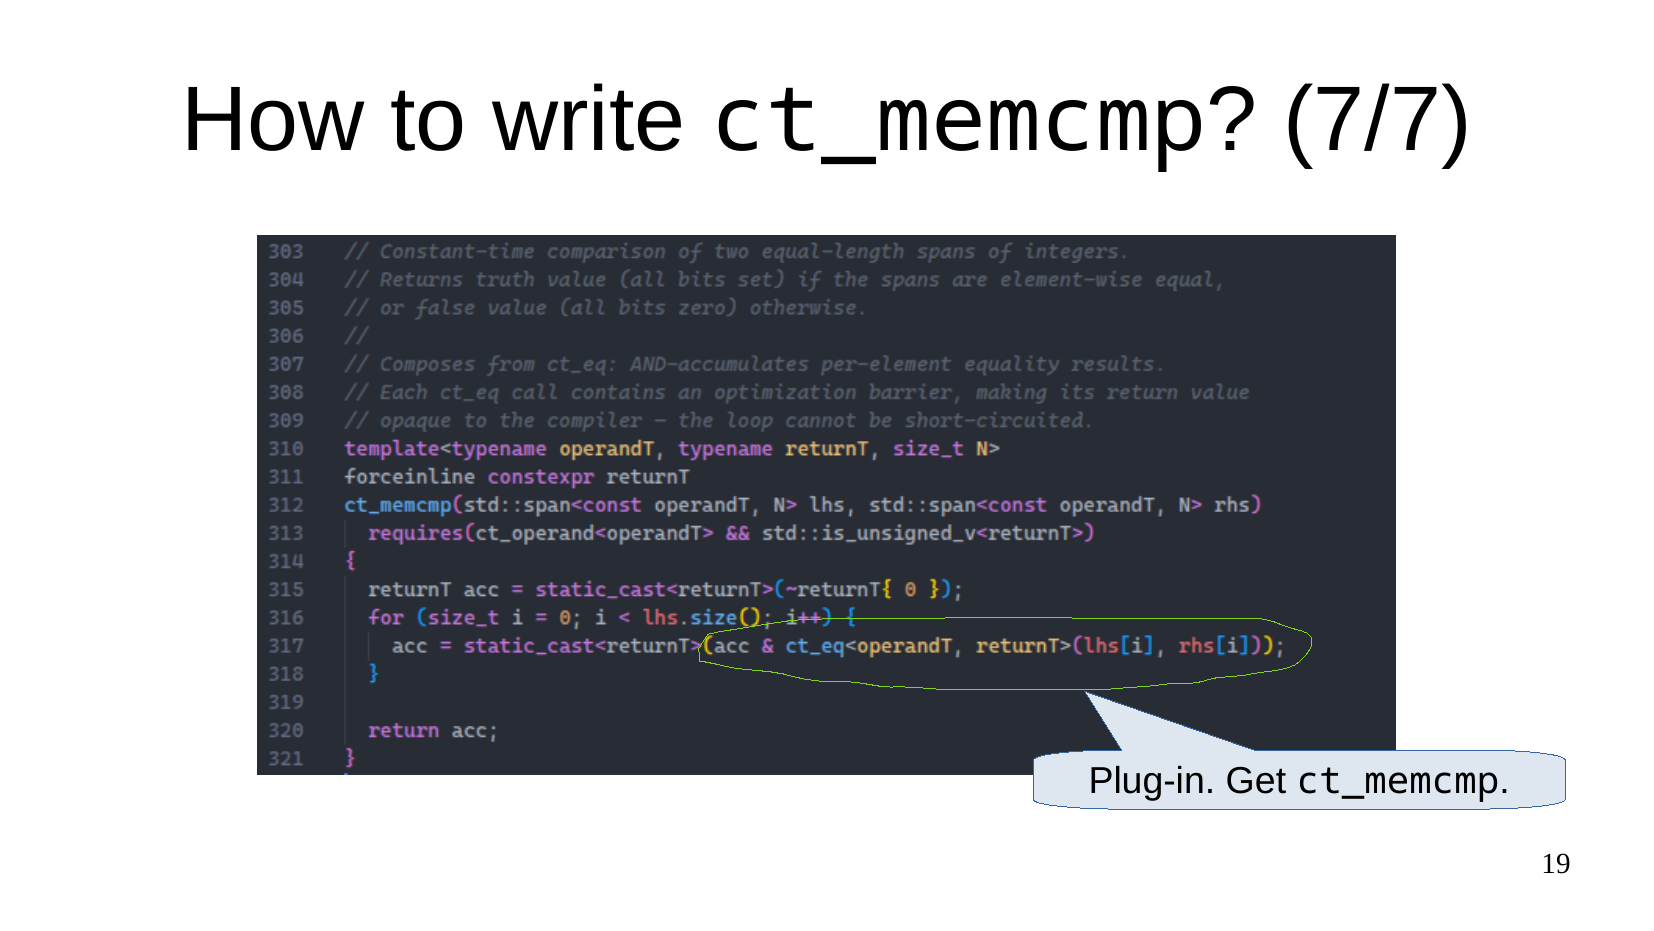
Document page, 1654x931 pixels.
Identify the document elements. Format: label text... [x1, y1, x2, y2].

title How to write ct_memcmp? (7/7) [82, 37, 1571, 193]
text_box Plug-in. Get ct_memcmp. [1033, 691, 1566, 810]
picture [257, 235, 1396, 775]
